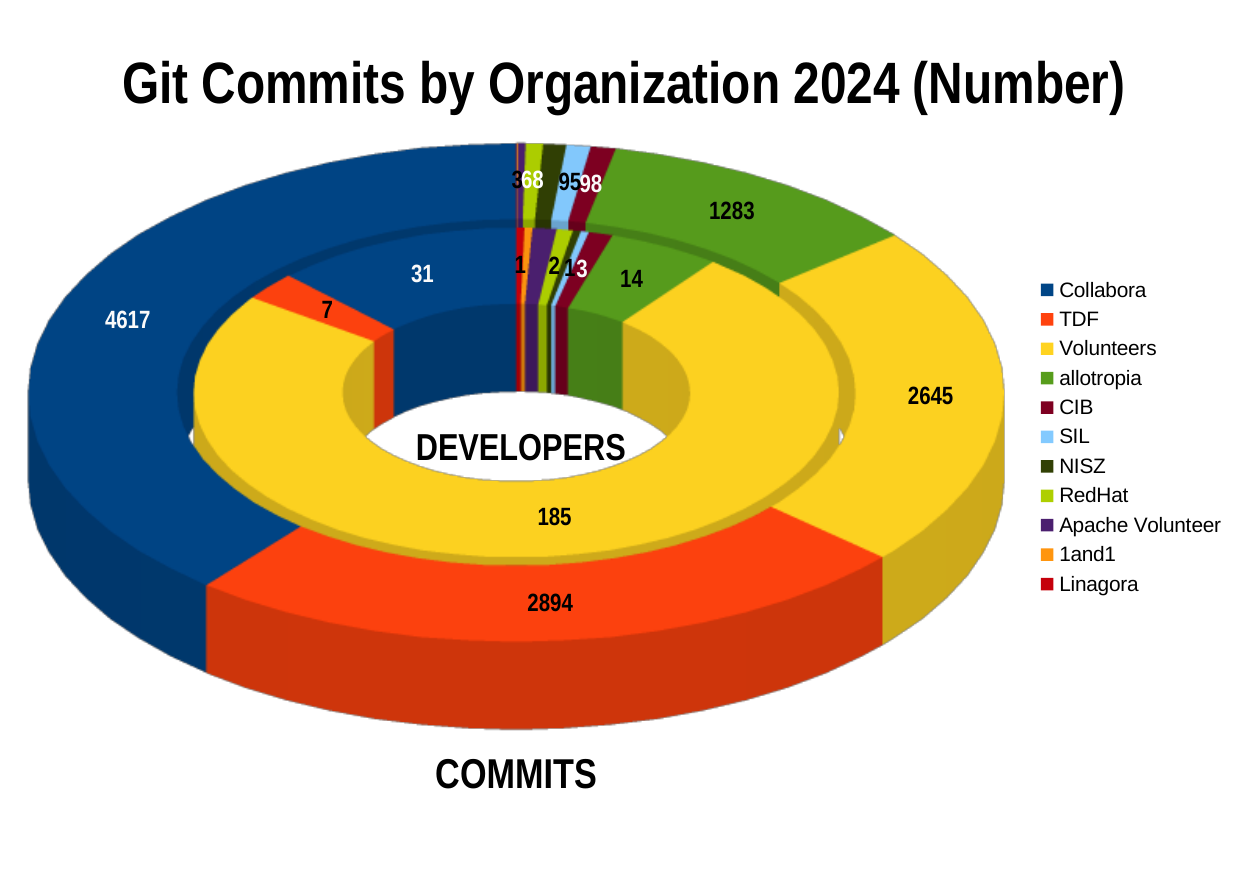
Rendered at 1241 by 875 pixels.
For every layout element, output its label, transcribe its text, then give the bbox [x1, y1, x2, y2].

text_box COMMITS [420, 742, 612, 797]
text_box DEVELOPERS [400, 418, 641, 477]
text_box Git Commits by Organization 2024 (Number) [107, 41, 1141, 111]
picture [0, 0, 1241, 874]
